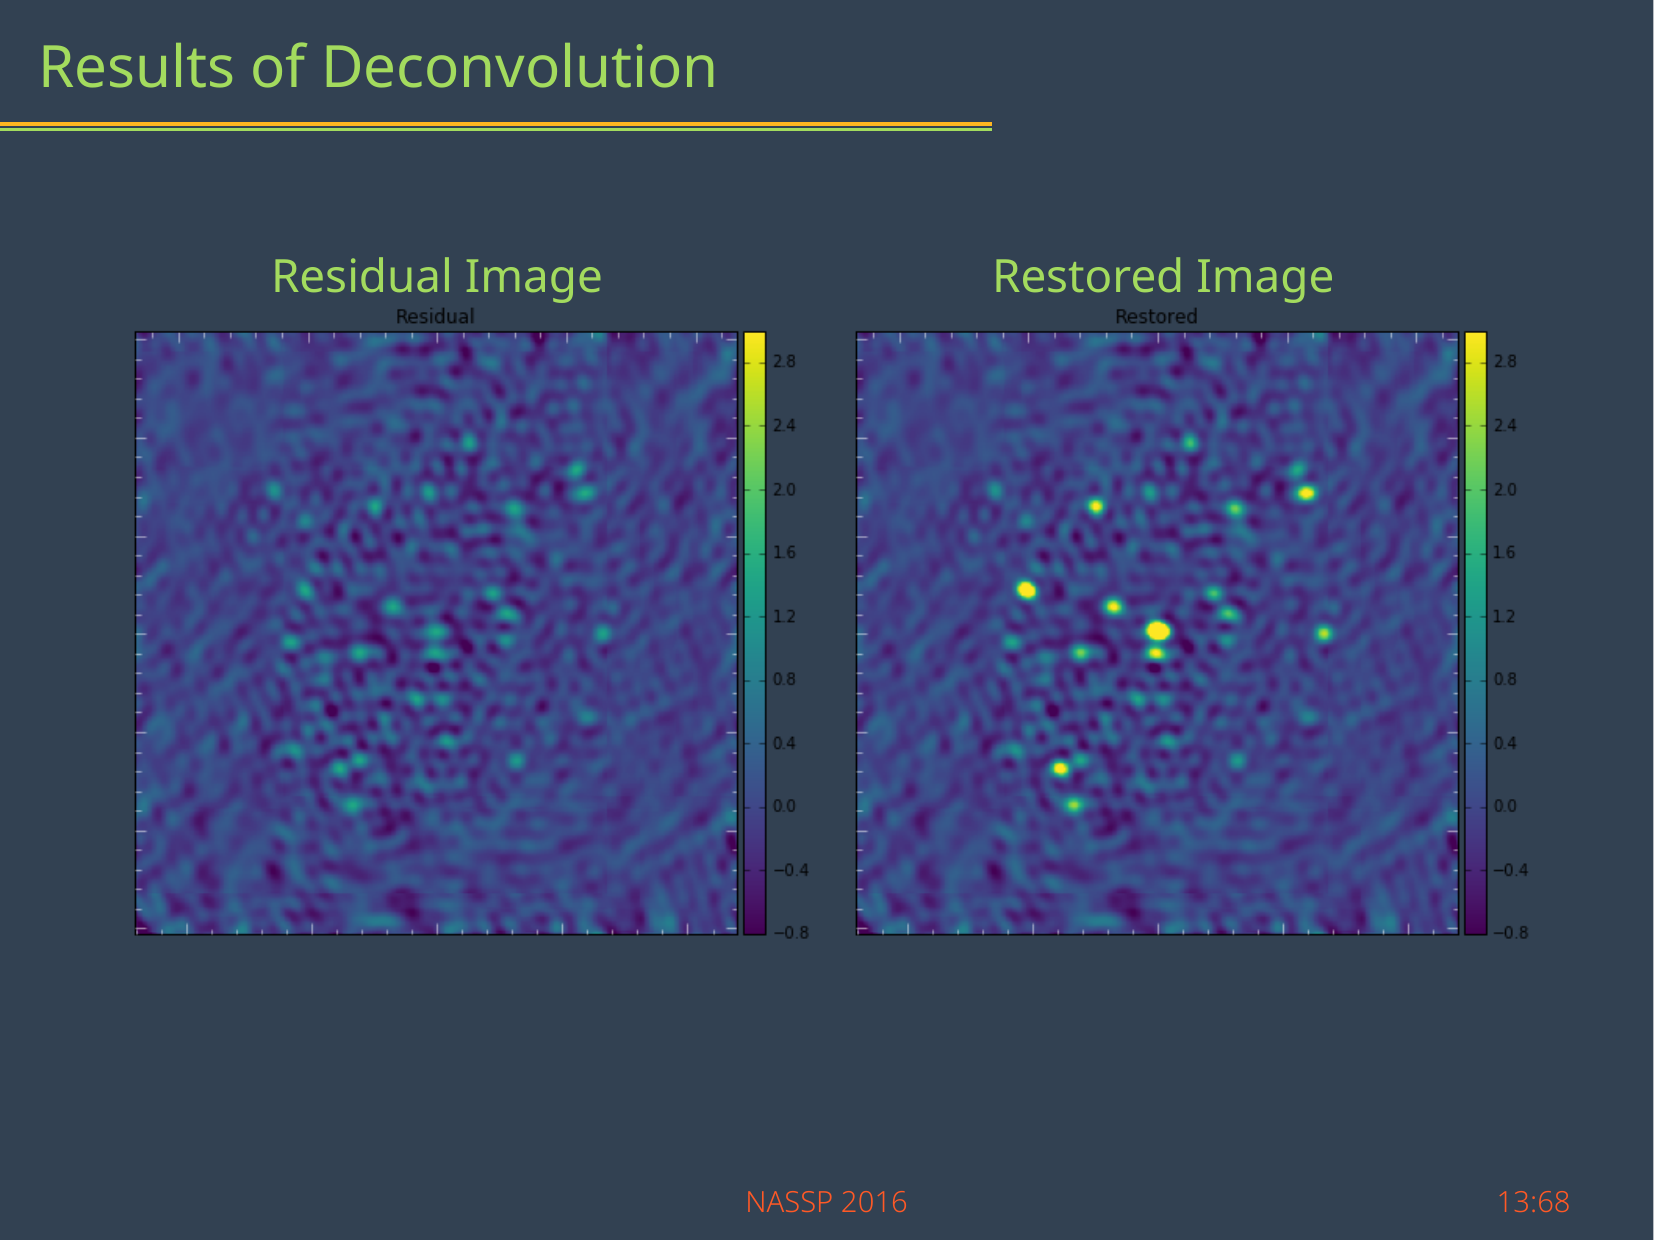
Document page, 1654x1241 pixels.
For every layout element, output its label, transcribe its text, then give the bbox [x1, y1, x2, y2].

picture [124, 297, 1541, 953]
text_box Residual Image [236, 236, 638, 297]
text_box Results of Deconvolution [23, 17, 1063, 103]
text_box Restored Image [962, 236, 1365, 307]
